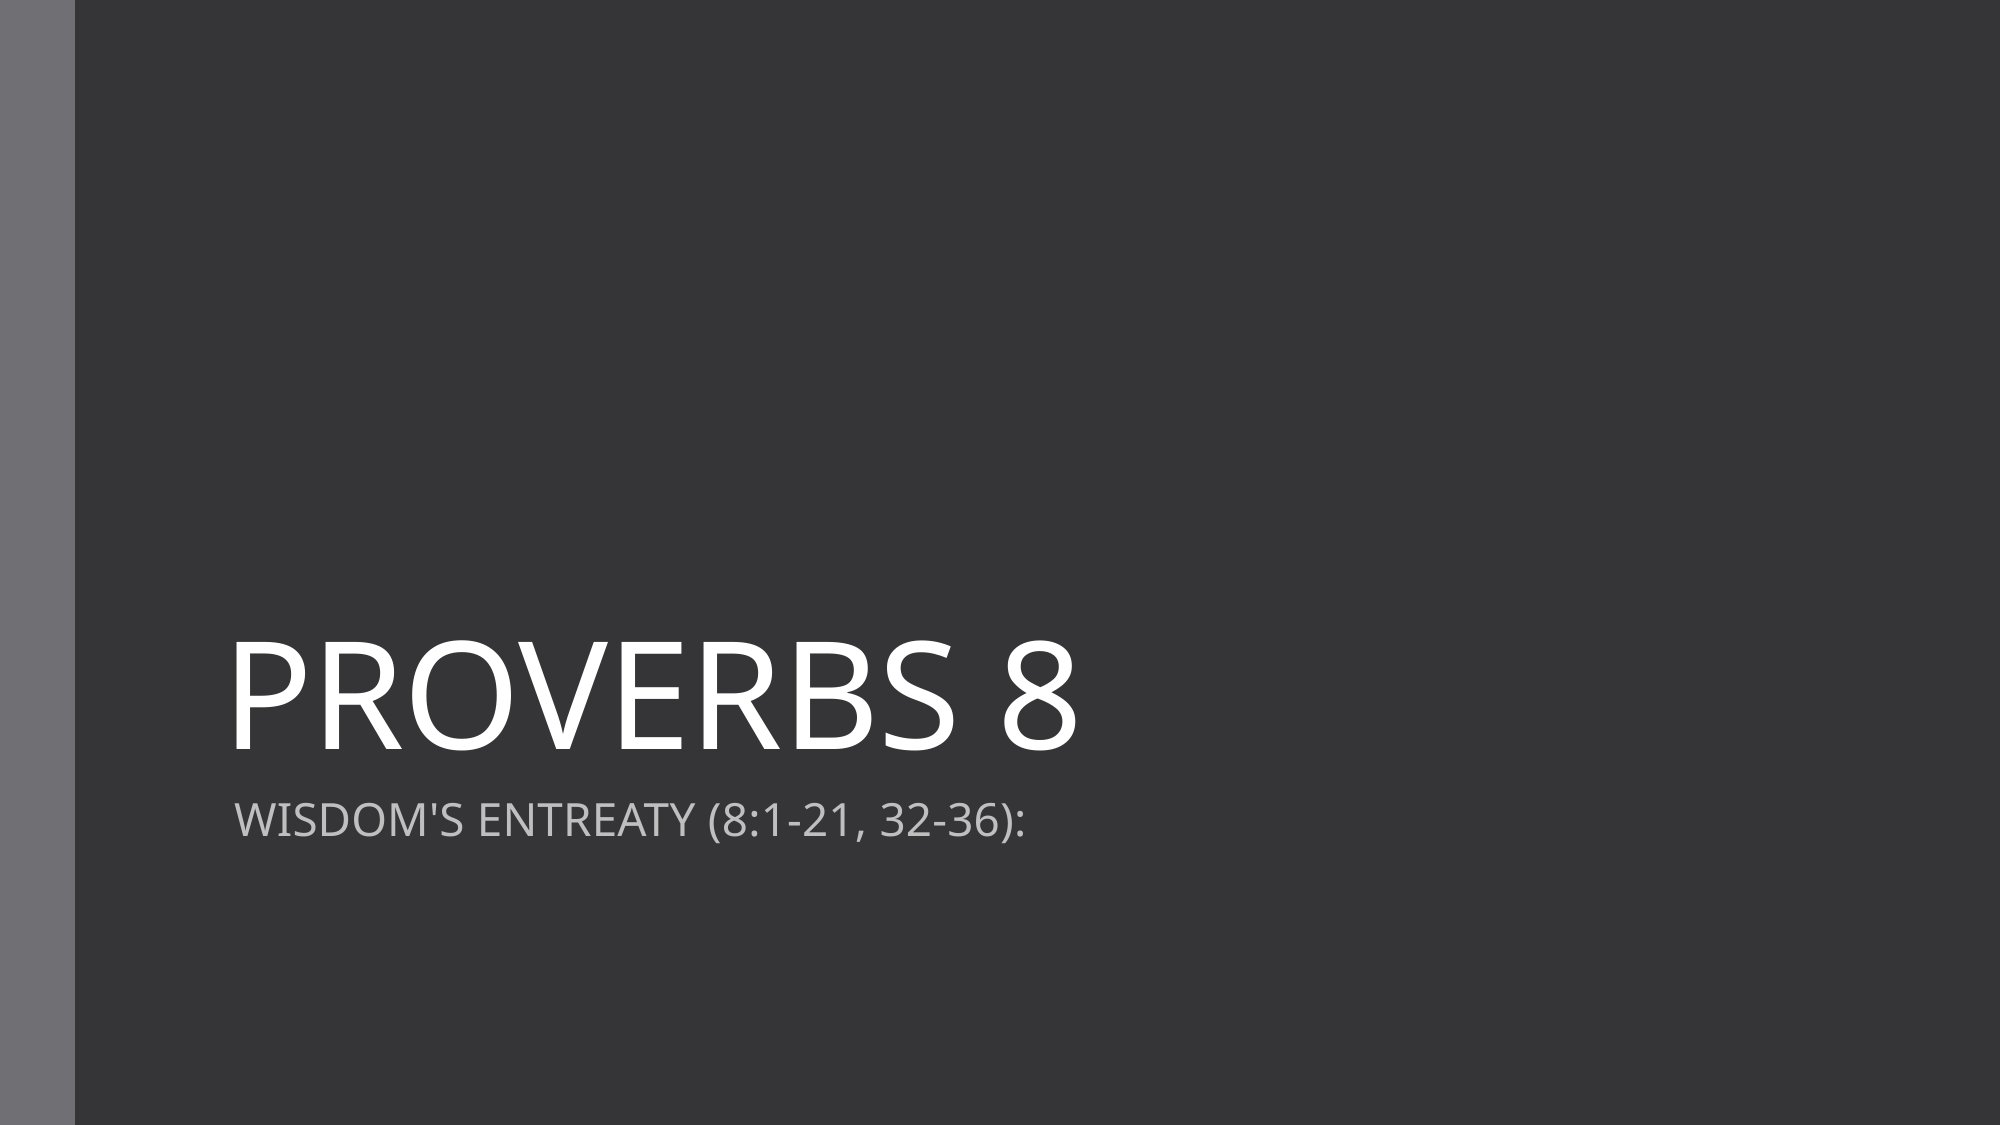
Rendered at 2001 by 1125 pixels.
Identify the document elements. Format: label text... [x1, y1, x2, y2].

subtitle WISDOM'S ENTREATY (8:1-21, 32-36): [206, 787, 1752, 1066]
title PROVERBS 8 [206, 124, 1752, 787]
